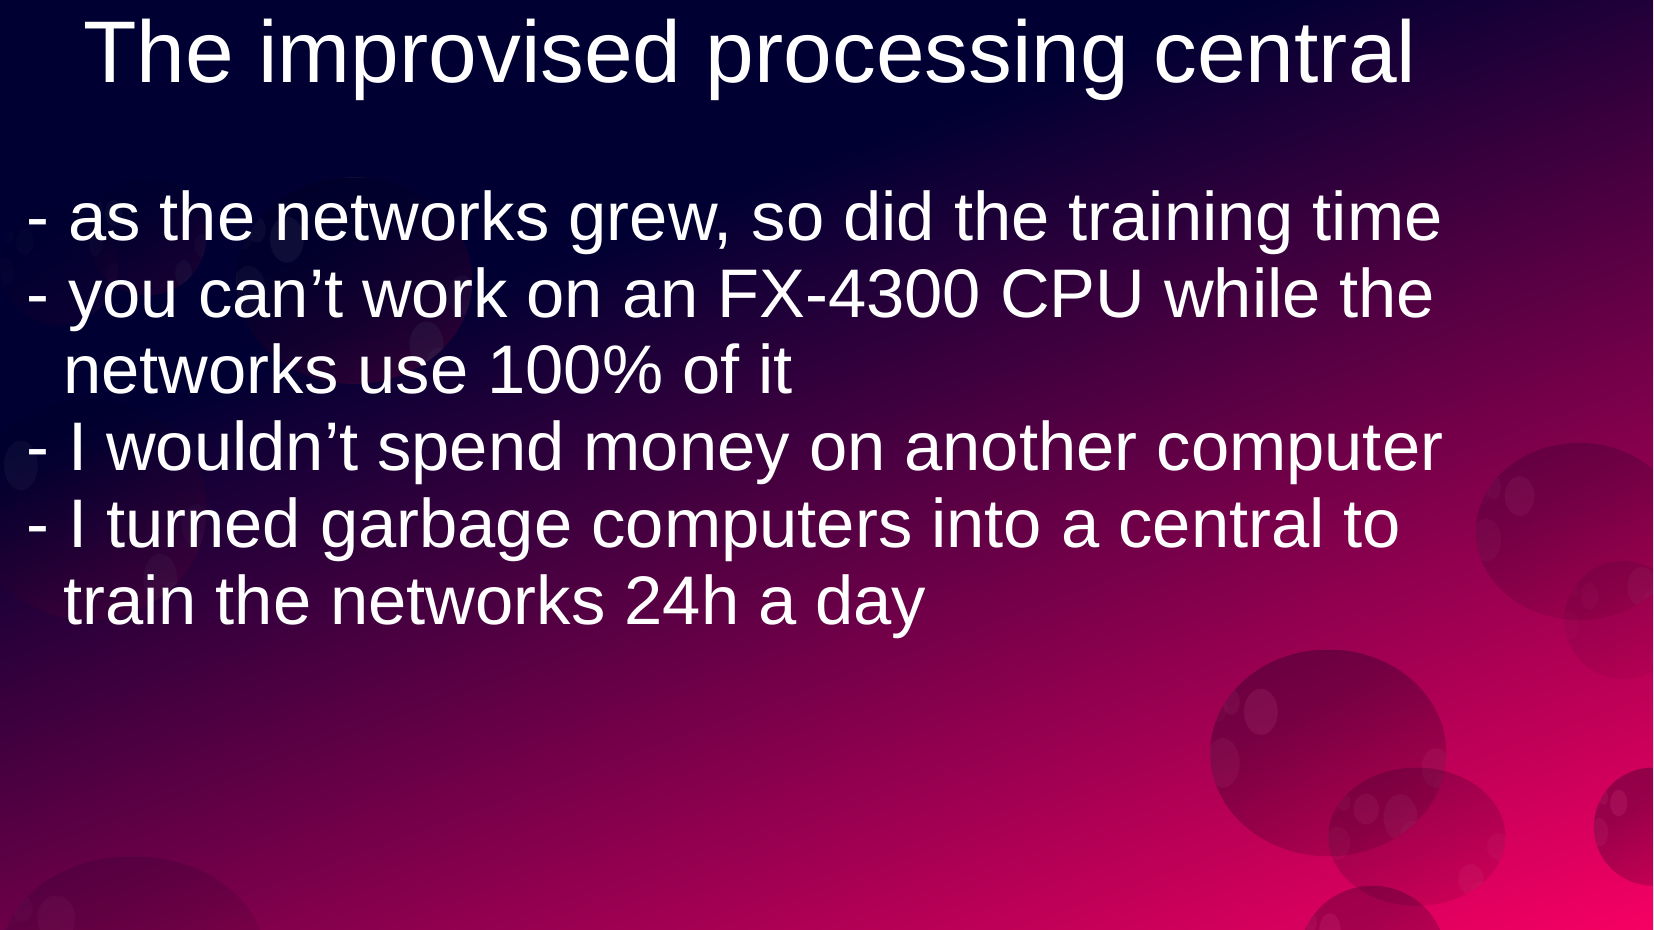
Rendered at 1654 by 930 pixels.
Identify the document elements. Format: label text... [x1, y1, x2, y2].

title The improvised processing central - as the networks grew, so did the training time - you can’t work on an FX-4300 CPU while the networks use 100% of it - I wouldn’t spend money on another computer - I turned garbage computers into a central to train the networks 24h a day [0, 0, 1465, 709]
picture [1648, 0, 1654, 930]
